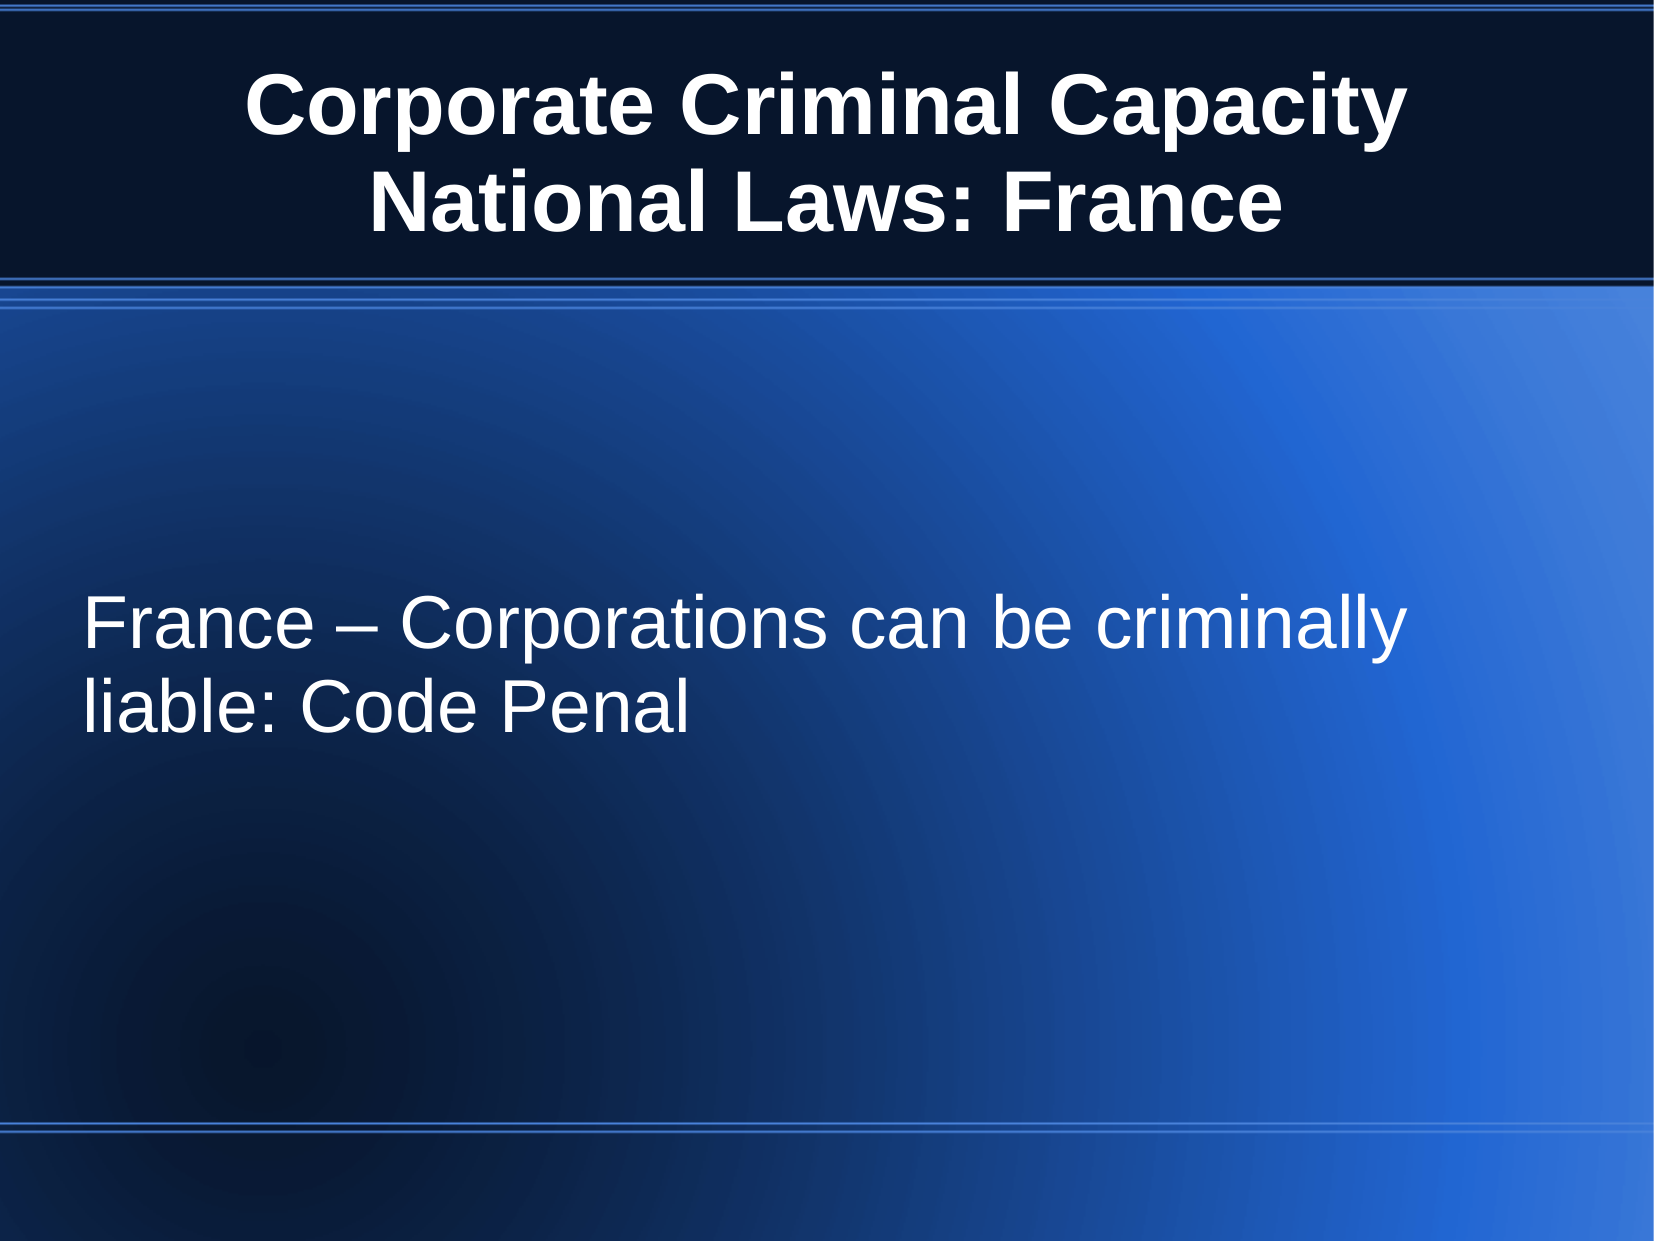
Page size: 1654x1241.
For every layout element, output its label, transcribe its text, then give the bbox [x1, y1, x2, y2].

subtitle France – Corporations can be criminally liable: Code Penal [82, 355, 1571, 1058]
picture [0, 0, 1654, 1241]
title Corporate Criminal Capacity National Laws: France [82, 49, 1571, 257]
